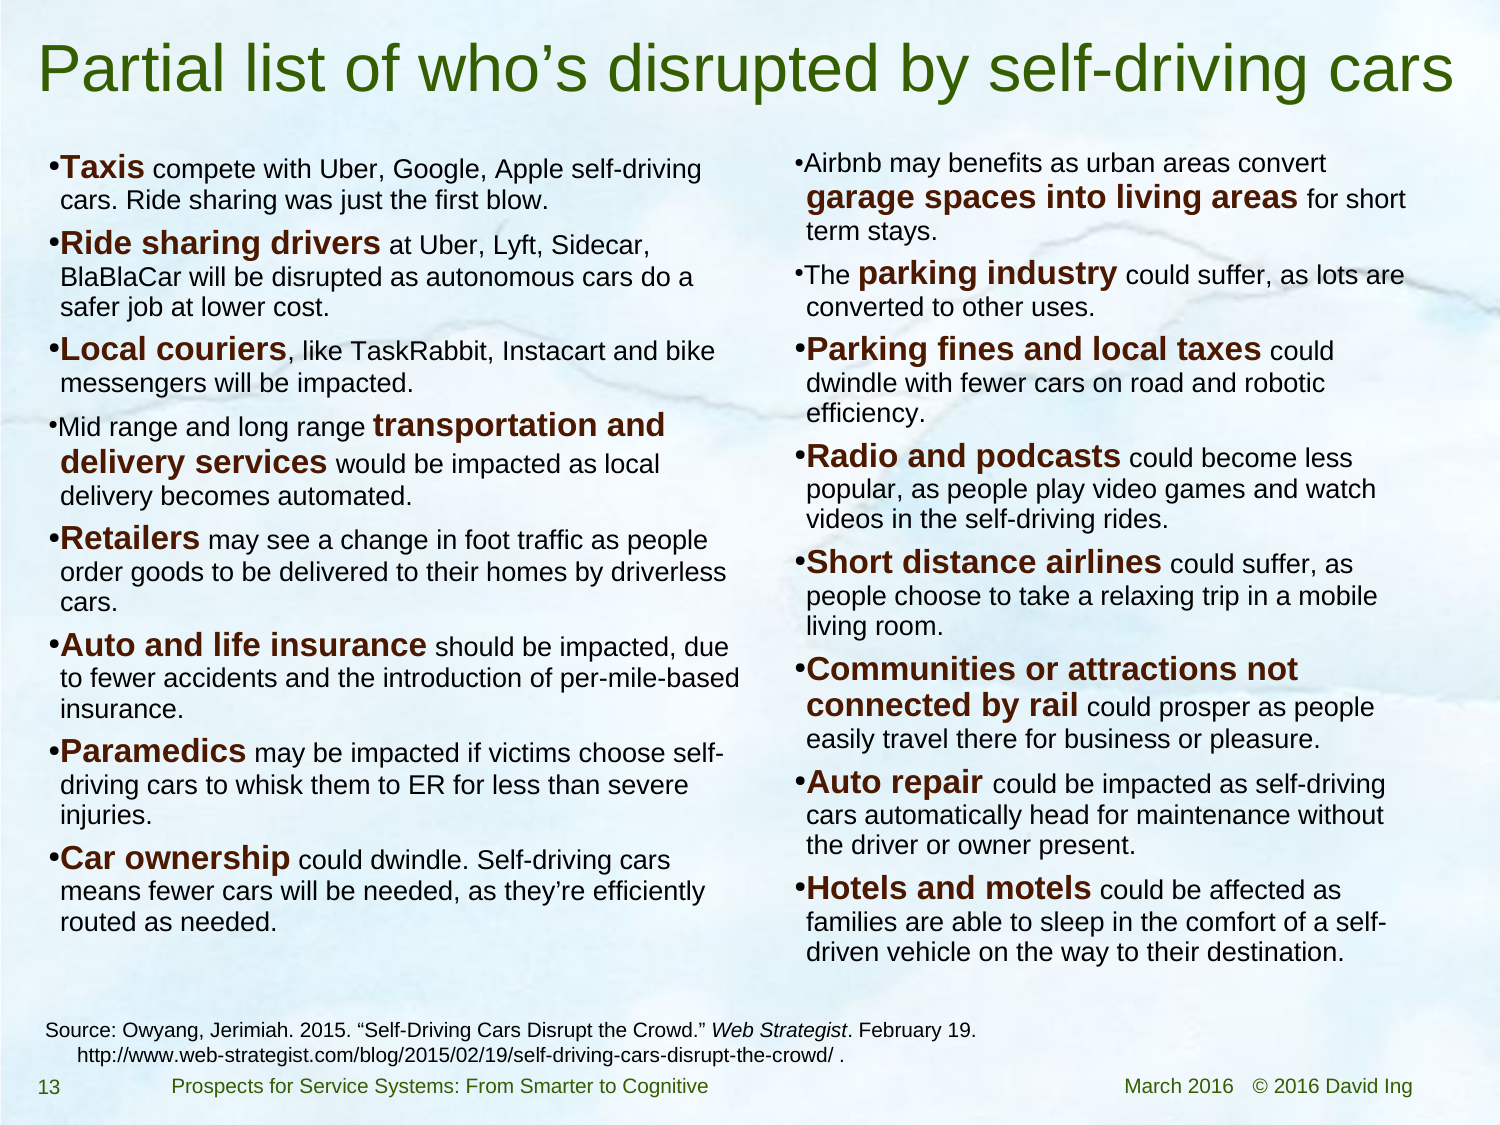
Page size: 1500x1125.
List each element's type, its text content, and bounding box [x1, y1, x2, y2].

text_box Source: Owyang, Jerimiah. 2015. “Self-Driving Cars Disrupt the Crowd.” Web Strategist. February 19. http://www.web-strategist.com/blog/2015/02/19/self-driving-cars-disrupt-the-crowd/ . - [30, 1009, 1463, 1077]
picture [0, 0, 1500, 1125]
text_box Taxis compete with Uber, Google, Apple self-driving cars. Ride sharing was just the first blow. Ride sharing drivers at Uber, Lyft, Sidecar, BlaBlaCar will be disrupted as autonomous cars do a safer job at lower cost. Local couriers, like TaskRabbit, Instacart and bike messengers will be impacted. Mid range and long range transportation and delivery services would be impacted as local delivery becomes automated. Retailers may see a change in foot traffic as people order goods to be delivered to their homes by driverless cars. Auto and life insurance should be impacted, due to fewer accidents and the introduction of per-mile-based insurance. Paramedics may be impacted if victims choose self-driving cars to whisk them to ER for less than severe injuries. Car ownership could dwindle. Self-driving cars means fewer cars will be needed, as they’re efficiently routed as needed. [33, 140, 768, 993]
title Partial list of who’s disrupted by self-driving cars [37, 37, 1463, 152]
text_box Airbnb may benefits as urban areas convert garage spaces into living areas for short term stays. The parking industry could suffer, as lots are converted to other uses. Parking fines and local taxes could dwindle with fewer cars on road and robotic efficiency. Radio and podcasts could become less popular, as people play video games and watch videos in the self-driving rides. Short distance airlines could suffer, as people choose to take a relaxing trip in a mobile living room. Communities or attractions not connected by rail could prosper as people easily travel there for business or pleasure. Auto repair could be impacted as self-driving cars automatically head for maintenance without the driver or owner present. Hotels and motels could be affected as families are able to sleep in the comfort of a self-driven vehicle on the way to their destination. [779, 140, 1441, 1016]
